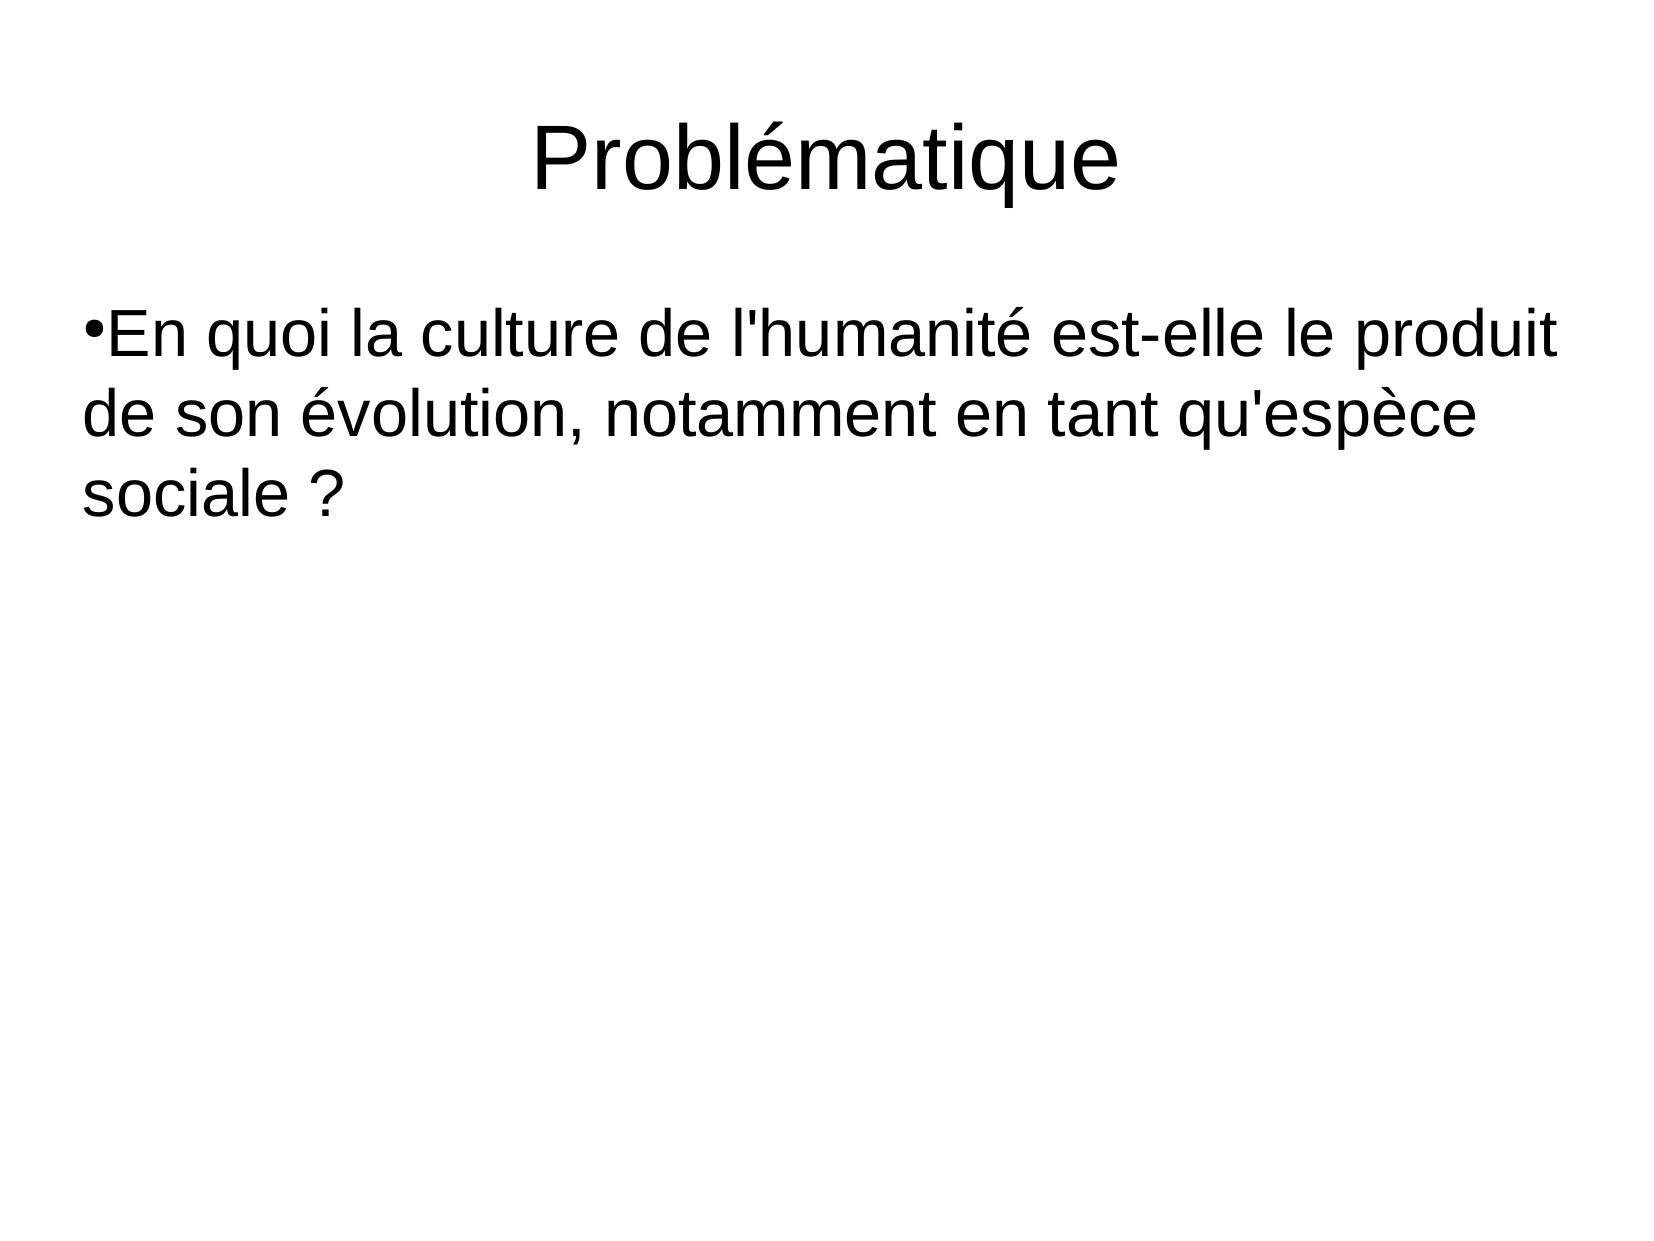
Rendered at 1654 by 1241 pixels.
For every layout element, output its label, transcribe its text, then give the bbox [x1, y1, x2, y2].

list En quoi la culture de l'humanité est-elle le produit de son évolution, notamment en tant qu'espèce sociale ? [82, 290, 1571, 1010]
title Problématique [82, 49, 1571, 257]
